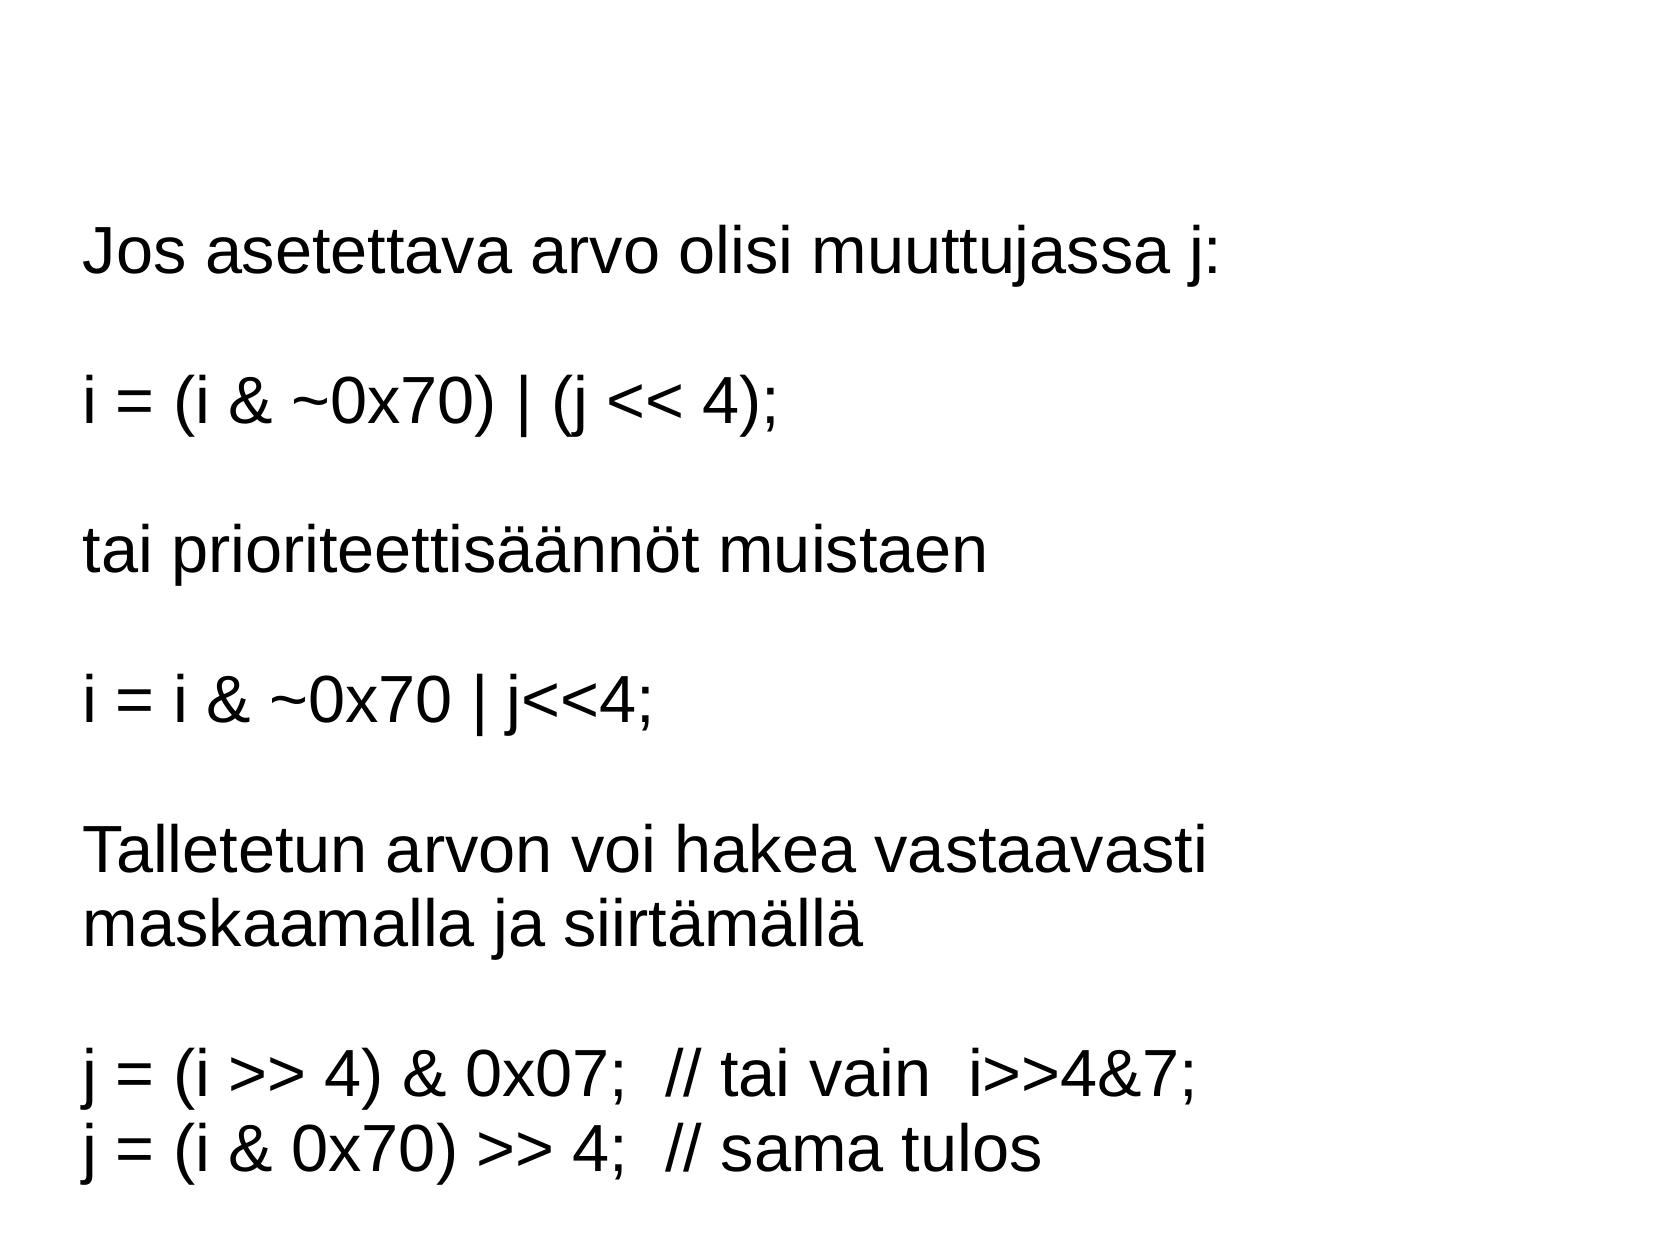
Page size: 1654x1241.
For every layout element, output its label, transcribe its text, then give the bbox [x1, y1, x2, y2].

text_box Jos asetettava arvo olisi muuttujassa j: i = (i & ~0x70) | (j << 4); tai prioriteettisäännöt muistaen i = i & ~0x70 | j<<4; Talletetun arvon voi hakea vastaavasti maskaamalla ja siirtämällä j = (i >> 4) & 0x07; // tai vain i>>4&7; j = (i & 0x70) >> 4; // sama tulos [82, 213, 1571, 1186]
